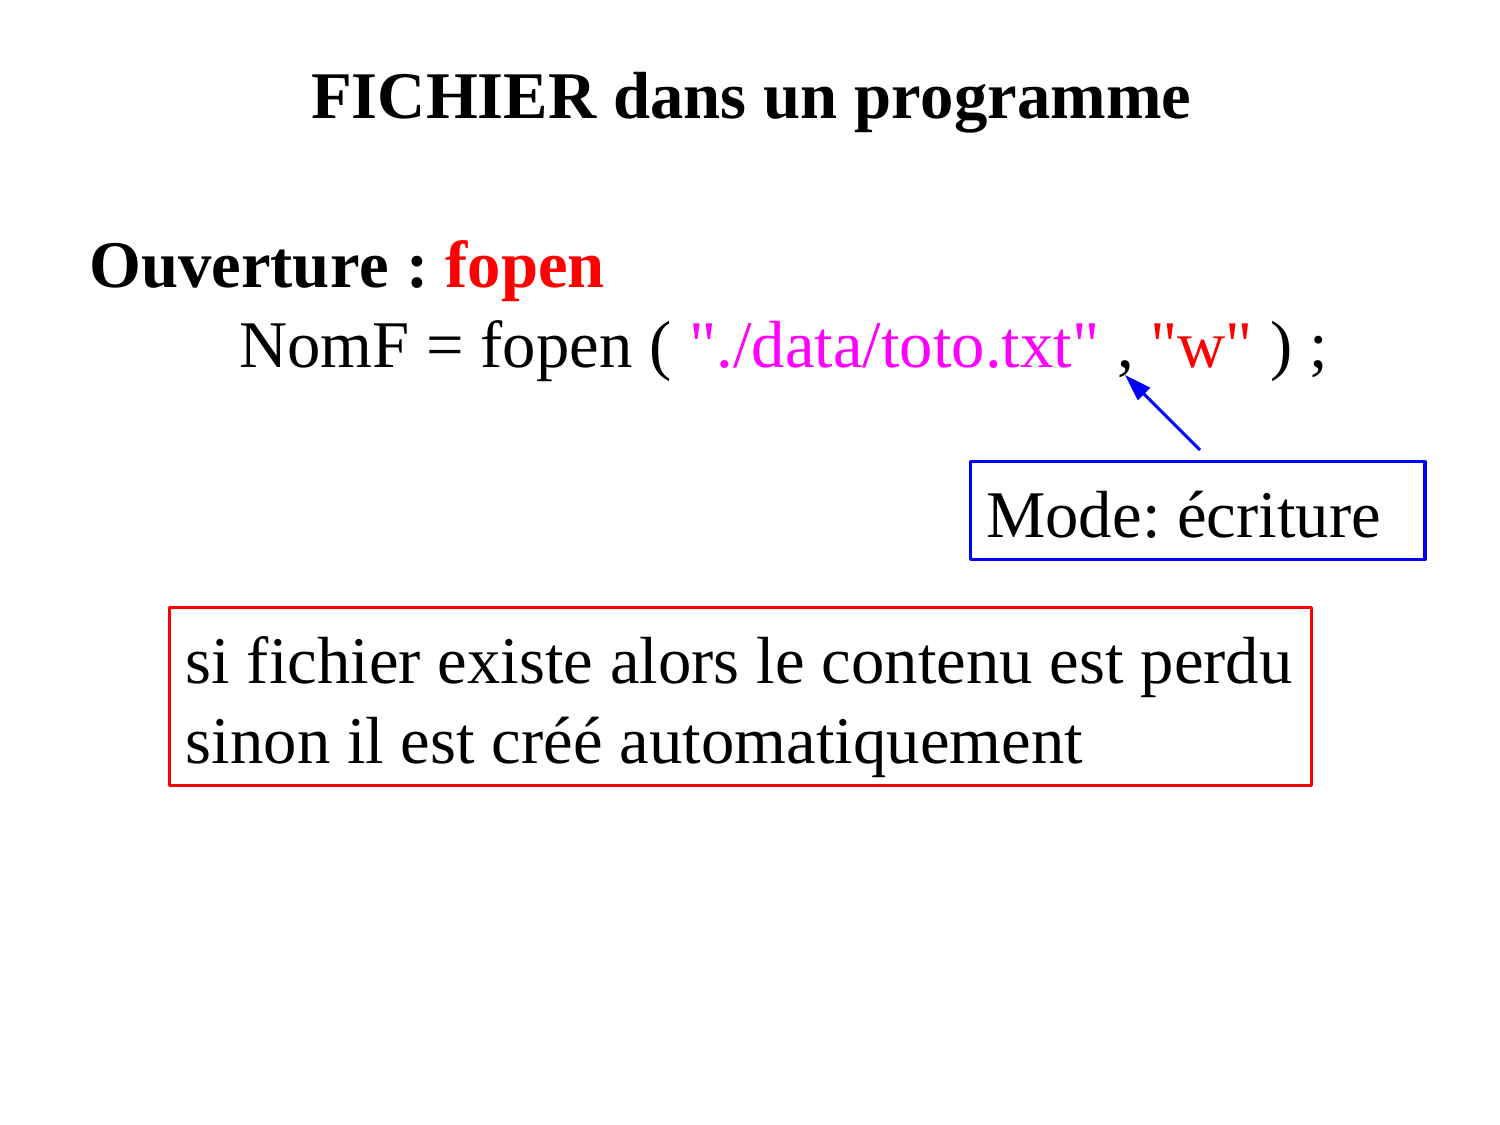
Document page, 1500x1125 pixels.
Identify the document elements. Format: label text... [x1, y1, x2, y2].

text_box si fichier existe alors le contenu est perdu sinon il est créé automatiquement [169, 607, 1312, 786]
text_box Ouverture : fopen NomF = fopen ( "./data/toto.txt" , "w" ) ; [74, 212, 1343, 389]
text_box Mode: écriture [970, 461, 1426, 560]
text_box FICHIER dans un programme [296, 44, 1208, 140]
